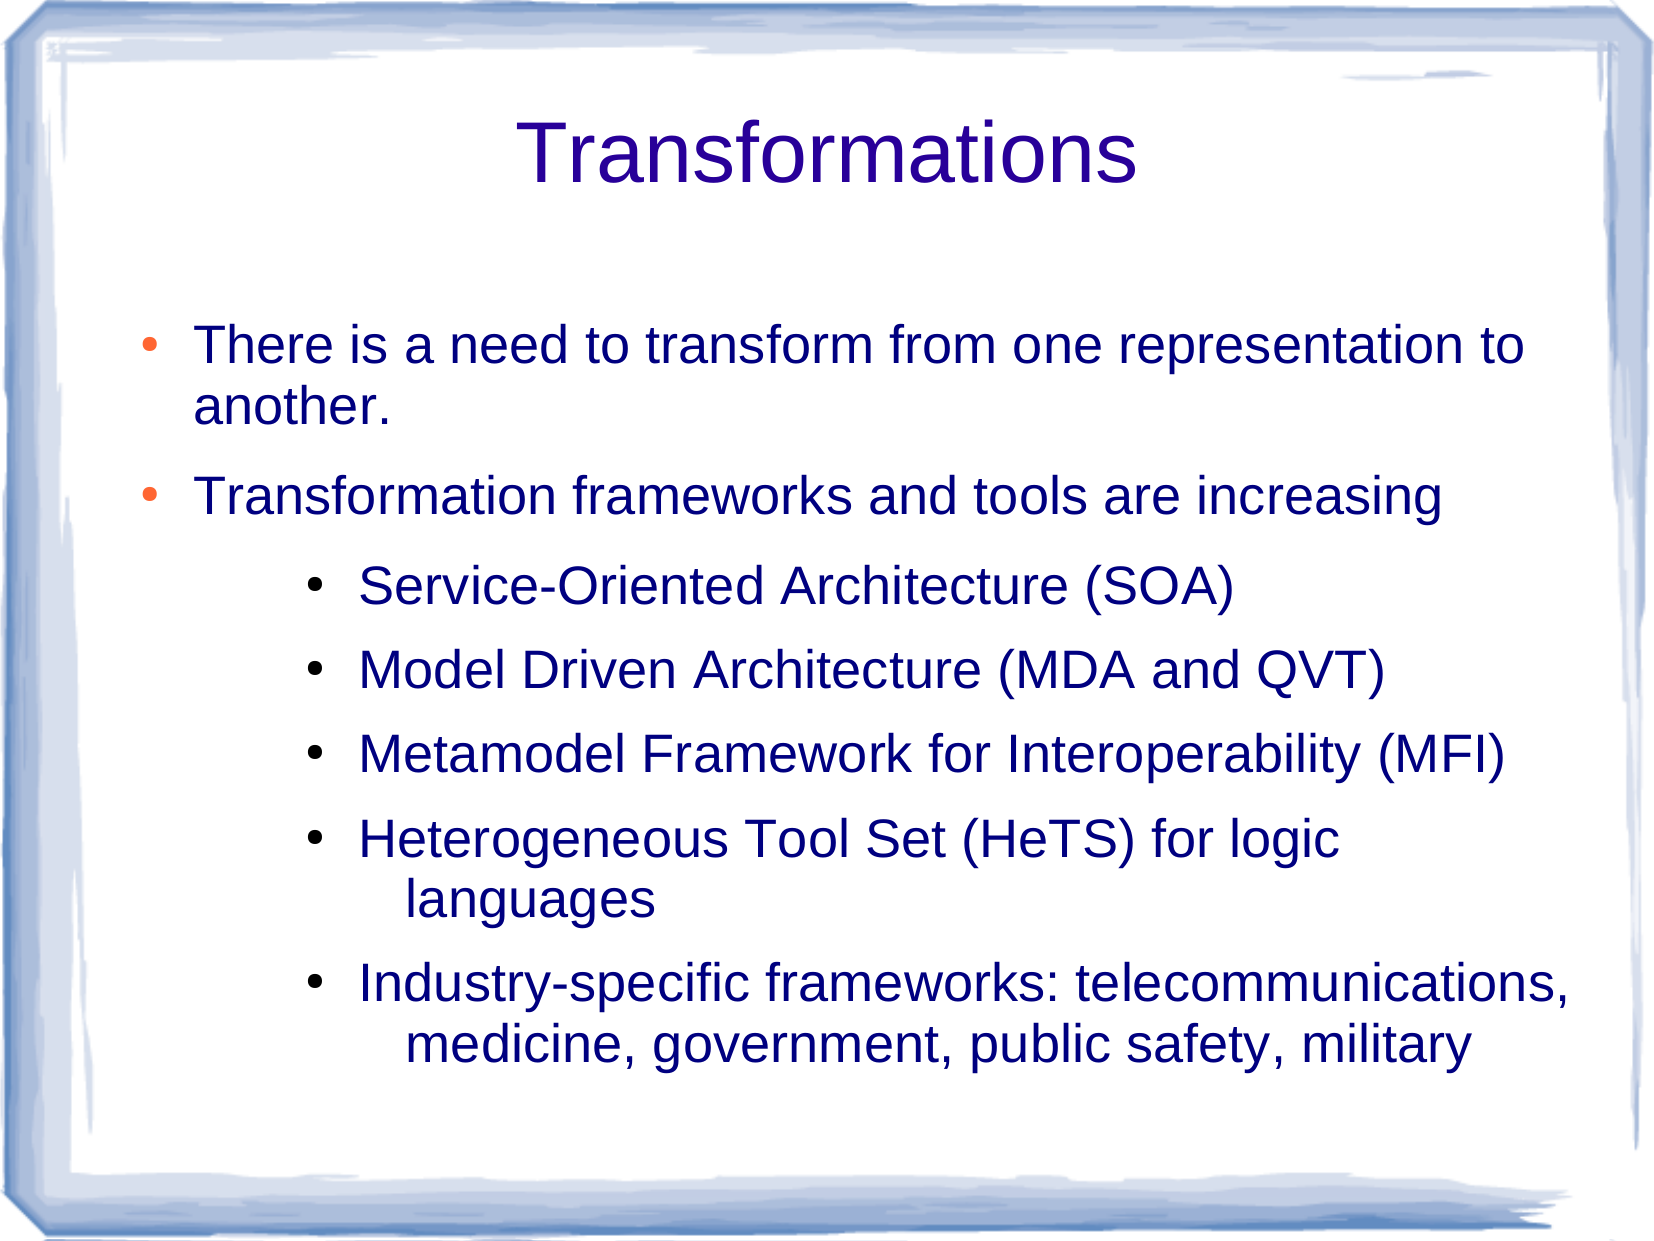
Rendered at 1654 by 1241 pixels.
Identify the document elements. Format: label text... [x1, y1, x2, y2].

title Transformations [82, 49, 1571, 257]
list There is a need to transform from one representation to another. Transformation frameworks and tools are increasing Service-Oriented Architecture (SOA) Model Driven Architecture (MDA and QVT) Metamodel Framework for Interoperability (MFI) Heterogeneous Tool Set (HeTS) for logic languages Industry-specific frameworks: telecommunications, medicine, government, public safety, military [122, 315, 1576, 1134]
picture [0, 0, 1654, 1241]
